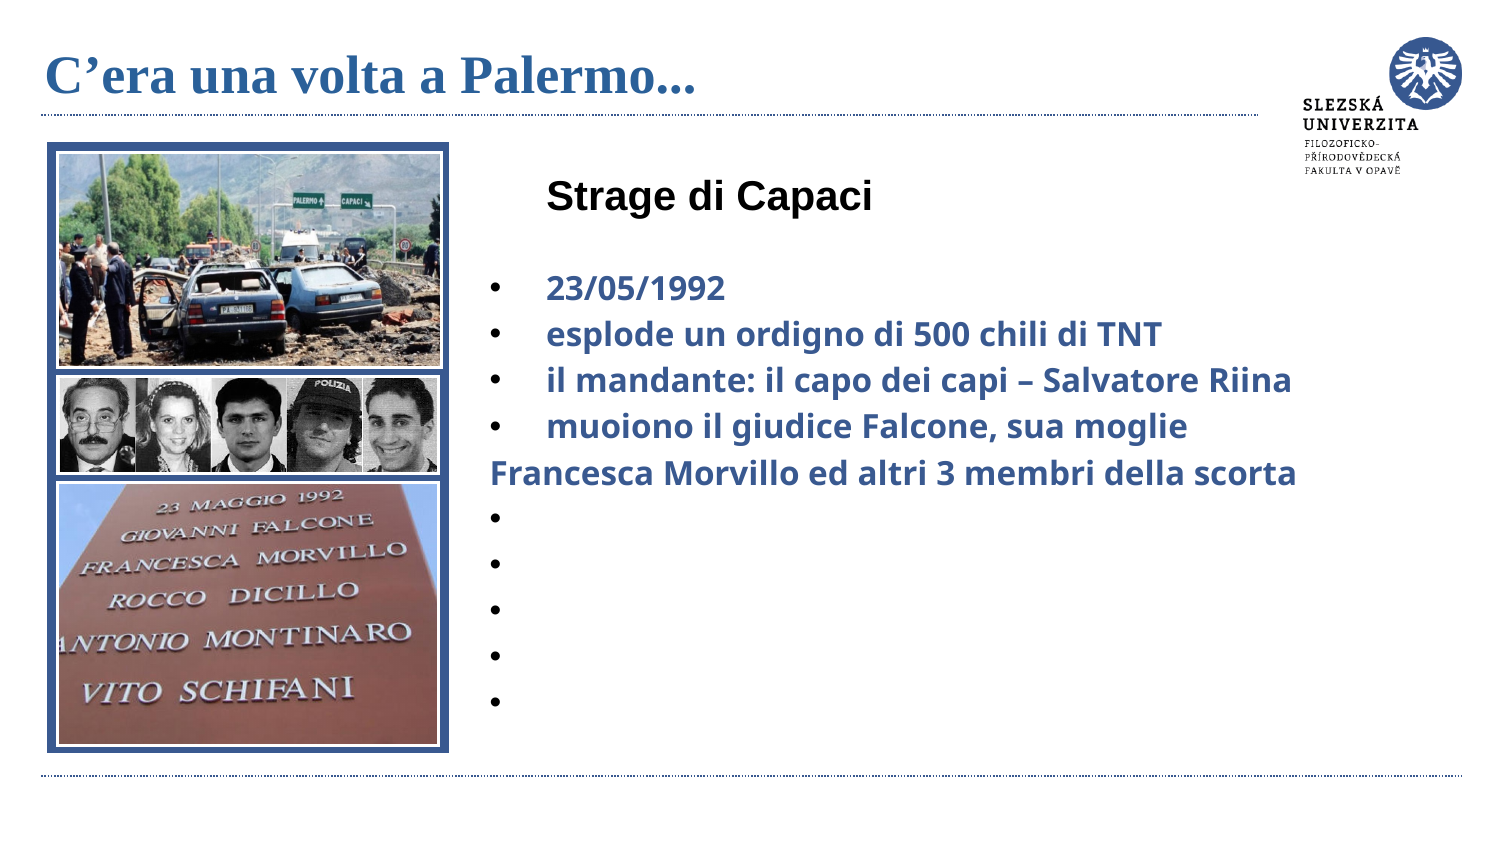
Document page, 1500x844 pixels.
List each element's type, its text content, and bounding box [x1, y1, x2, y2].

picture [59, 484, 438, 745]
picture [59, 154, 441, 367]
title Cʼera una volta a Palermo... [29, 32, 1123, 116]
text_box Strage di Capaci [531, 165, 1406, 249]
list 23/05/1992 esplode un ordigno di 500 chili di TNT il mandante: il capo dei capi – Salvatore Riina muoiono il giudice Falcone, sua moglie Francesca Morvillo ed altri 3 membri della scorta [474, 259, 1489, 662]
text_box [47, 142, 449, 753]
picture [59, 377, 438, 473]
